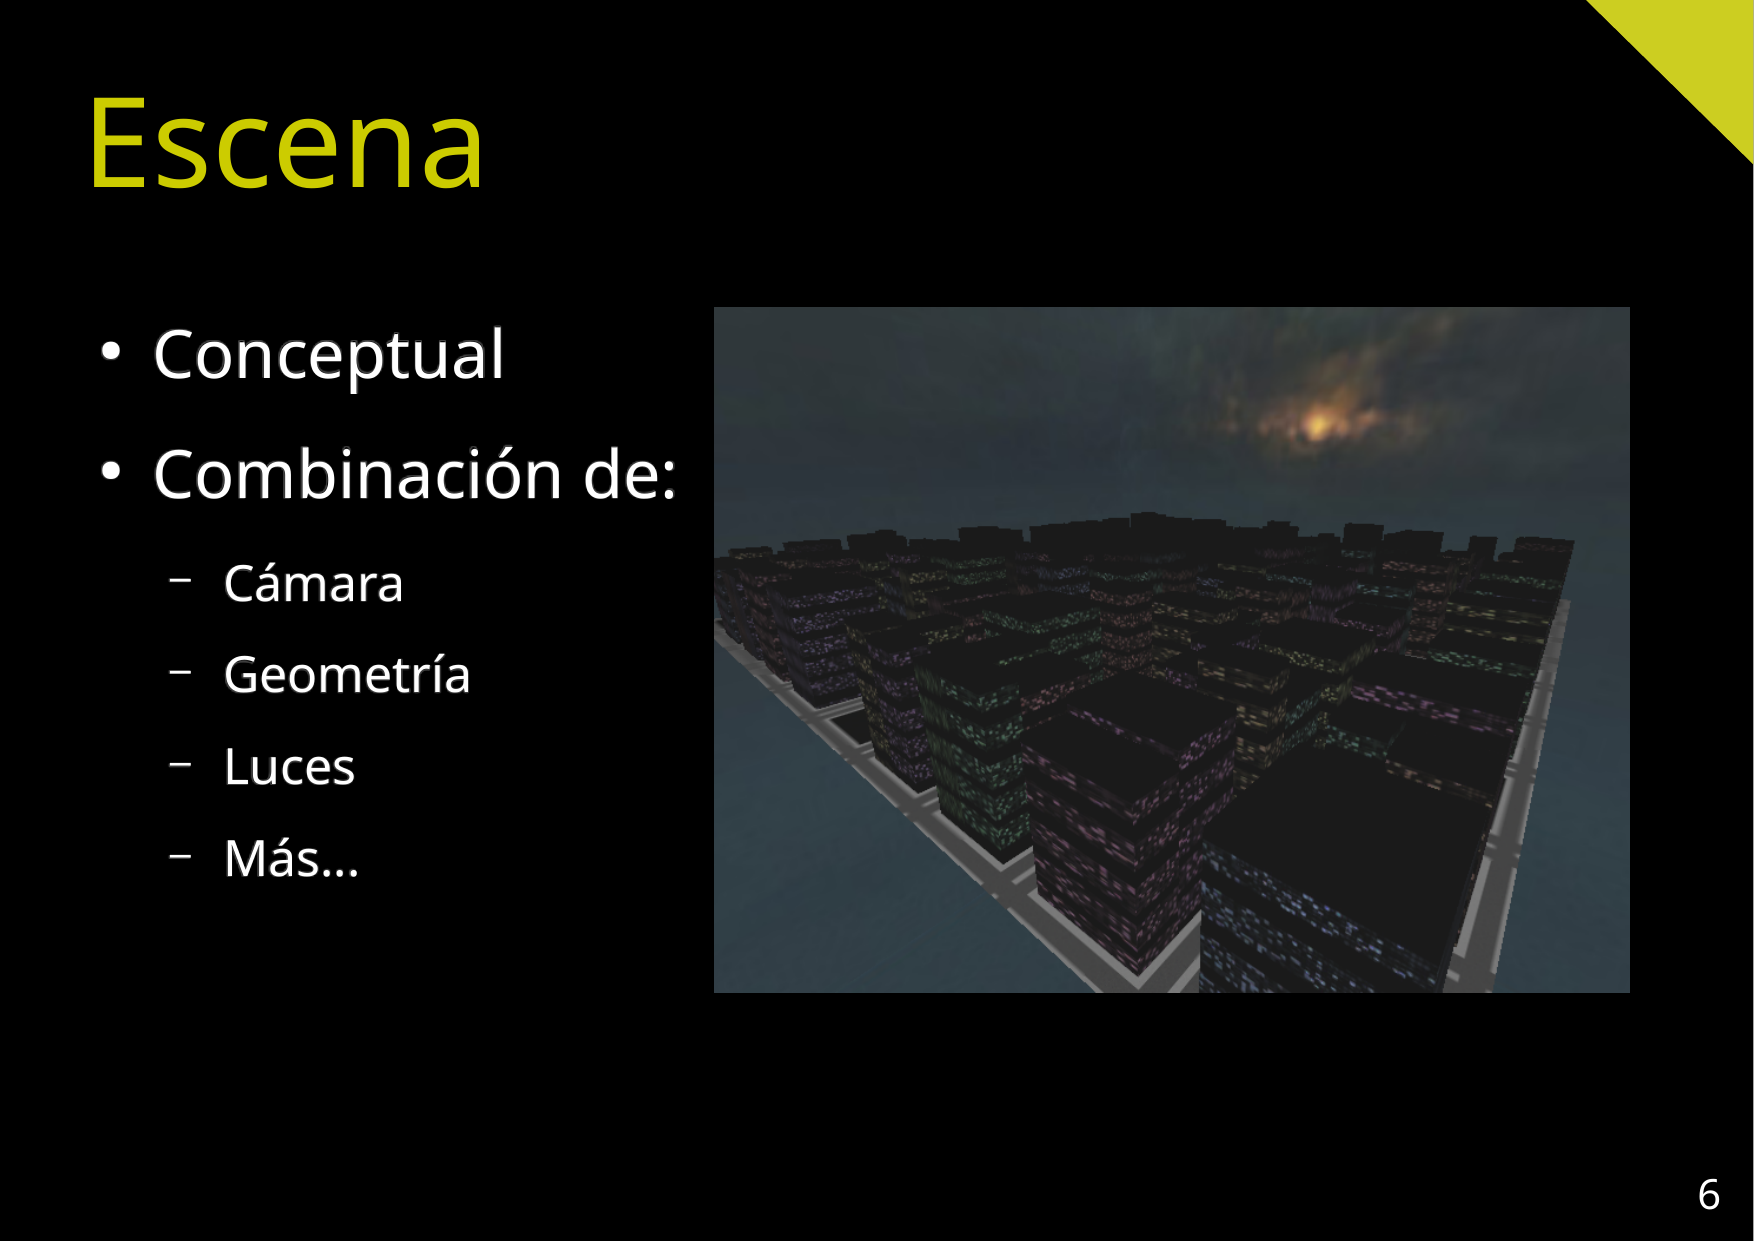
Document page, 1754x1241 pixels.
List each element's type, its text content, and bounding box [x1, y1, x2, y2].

picture [714, 307, 1630, 993]
list Conceptual Combinación de: Cámara Geometría Luces Más... [81, 307, 1660, 1126]
title Escena [82, 35, 1661, 243]
